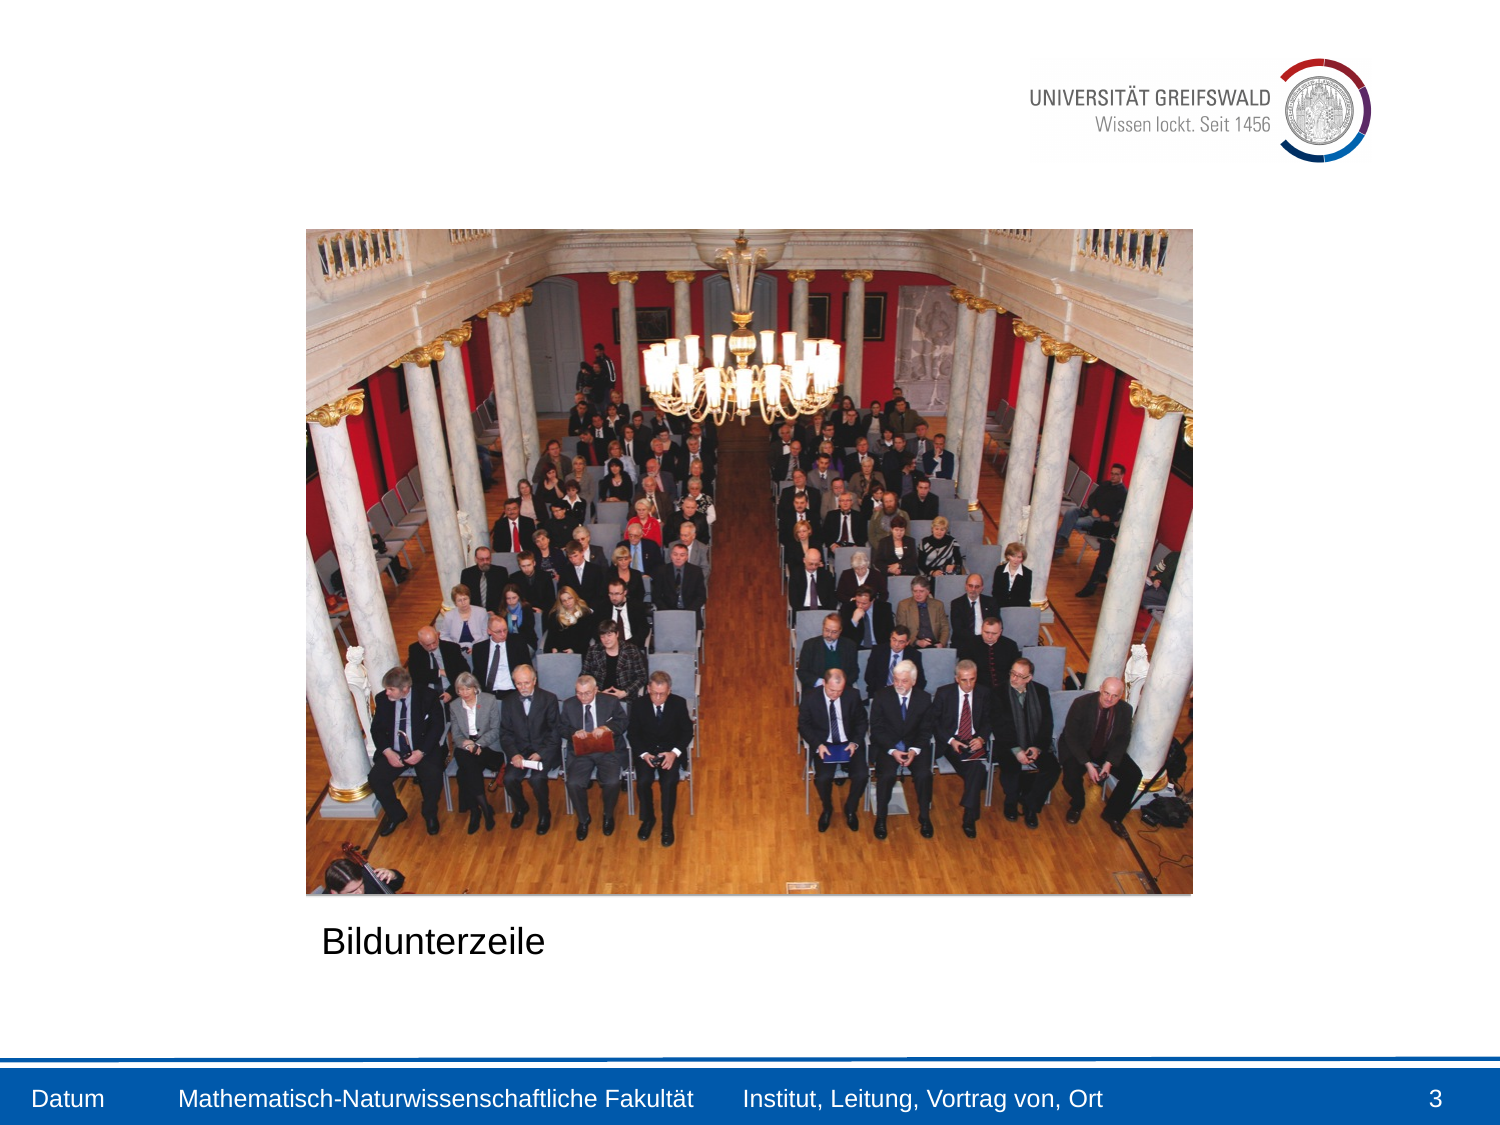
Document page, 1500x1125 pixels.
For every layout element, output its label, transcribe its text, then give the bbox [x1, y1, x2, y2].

text_box Bildunterzeile [306, 910, 1193, 971]
picture [306, 229, 1193, 894]
picture [1030, 58, 1372, 163]
